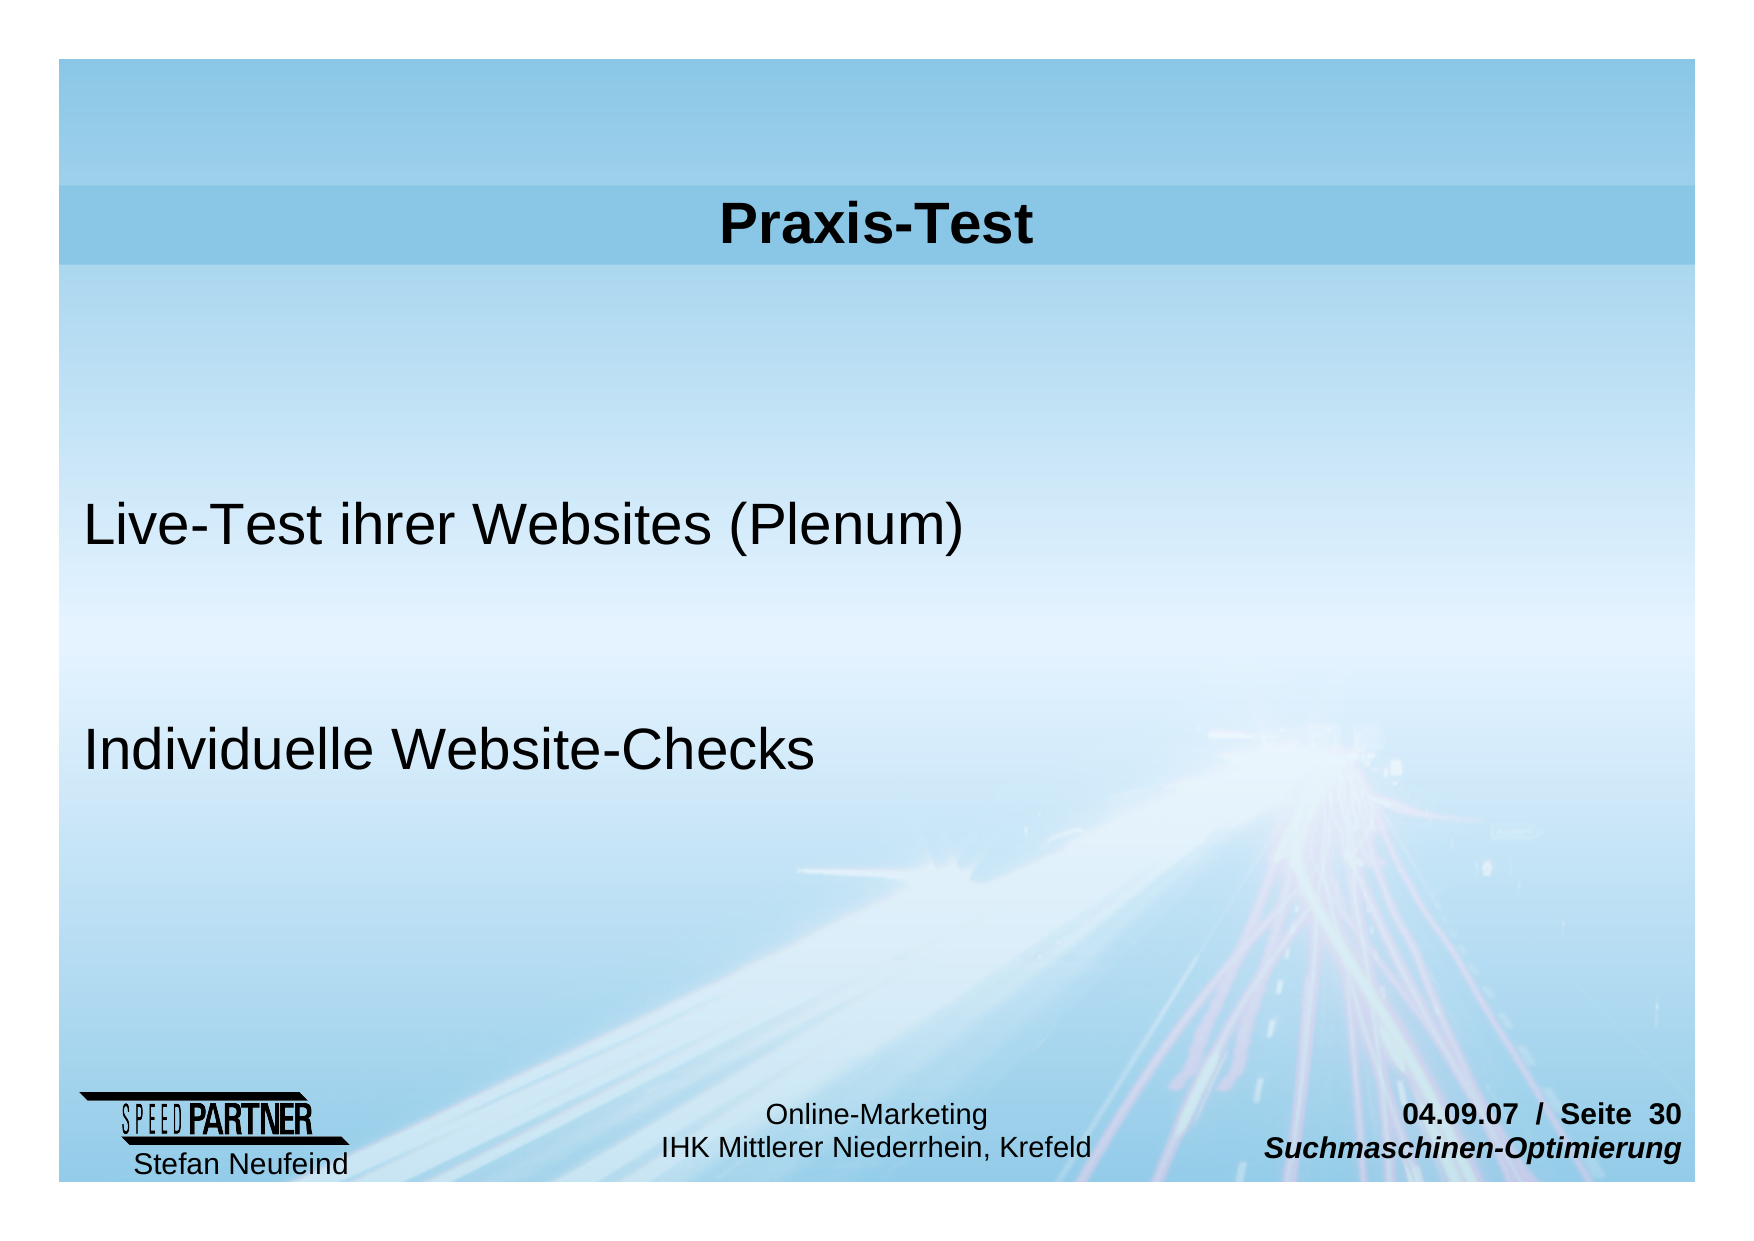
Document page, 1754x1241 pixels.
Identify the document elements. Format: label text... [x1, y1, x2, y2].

list Live-Test ihrer Websites (Plenum) Individuelle Website-Checks [71, 491, 1695, 1055]
picture [59, 59, 1695, 185]
picture [59, 265, 1695, 1182]
title Praxis-Test [59, 190, 1695, 257]
